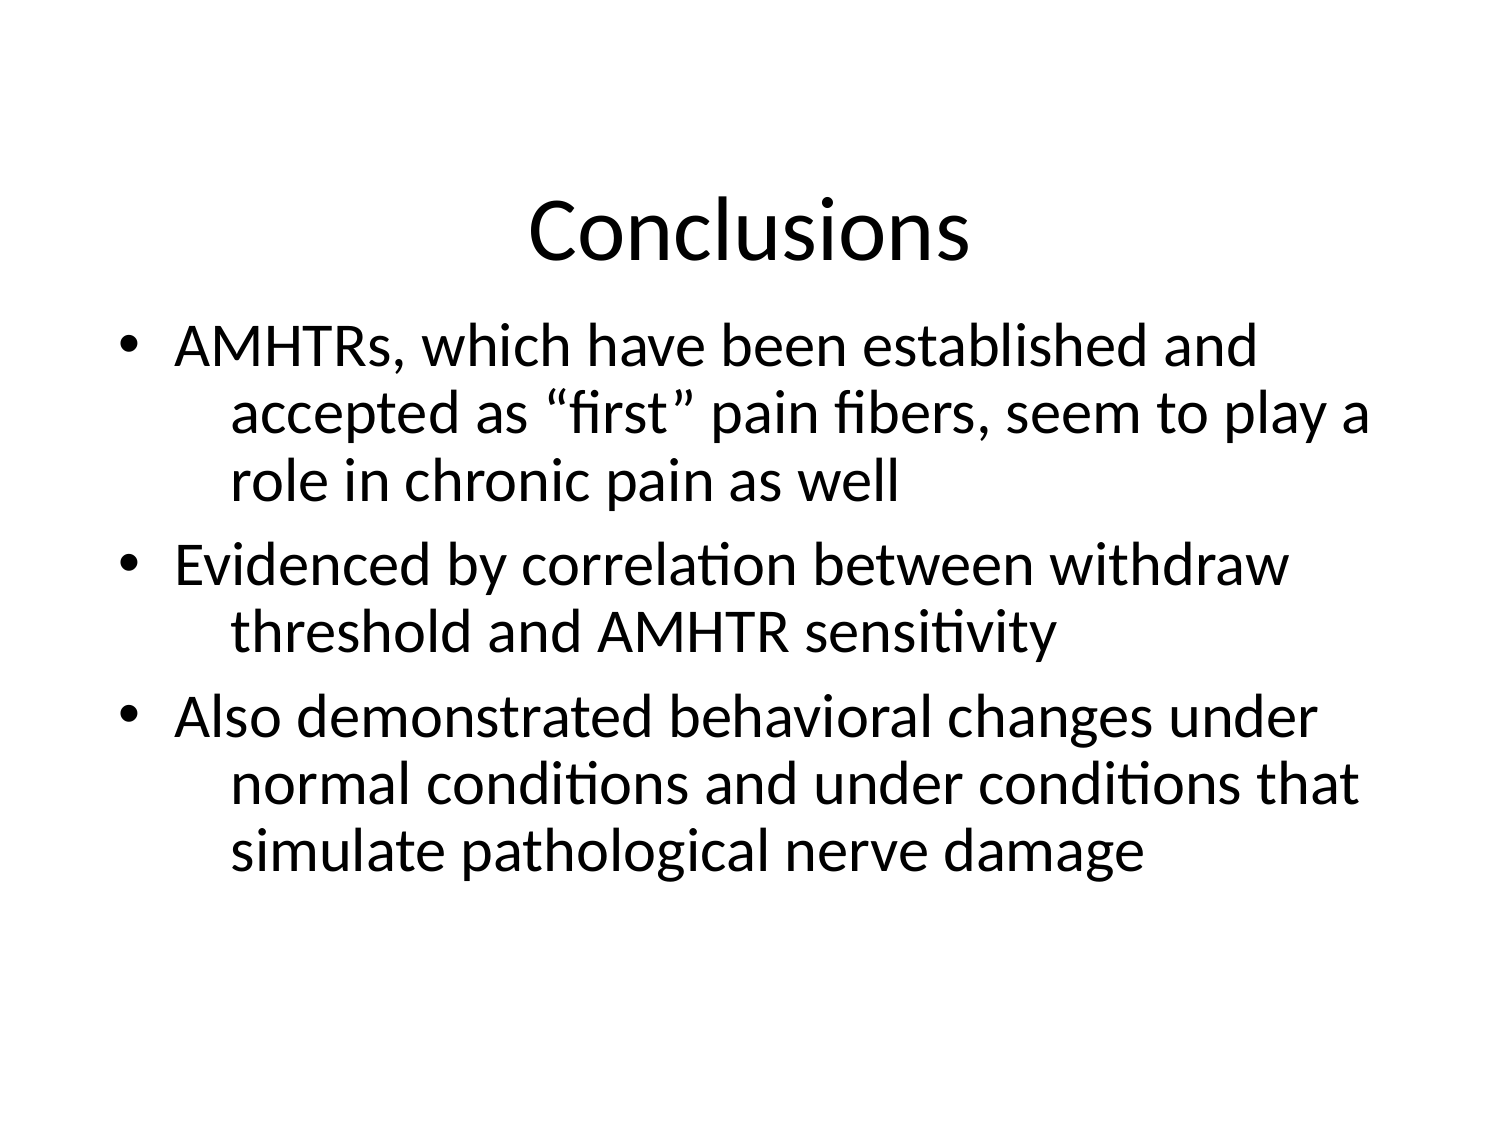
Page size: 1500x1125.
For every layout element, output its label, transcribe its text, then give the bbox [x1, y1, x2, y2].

list AMHTRs, which have been established and accepted as “first” pain fibers, seem to play a role in chronic pain as well Evidenced by correlation between withdraw threshold and AMHTR sensitivity Also demonstrated behavioral changes under normal conditions and under conditions that simulate pathological nerve damage [103, 305, 1397, 923]
title Conclusions [103, 141, 1397, 305]
